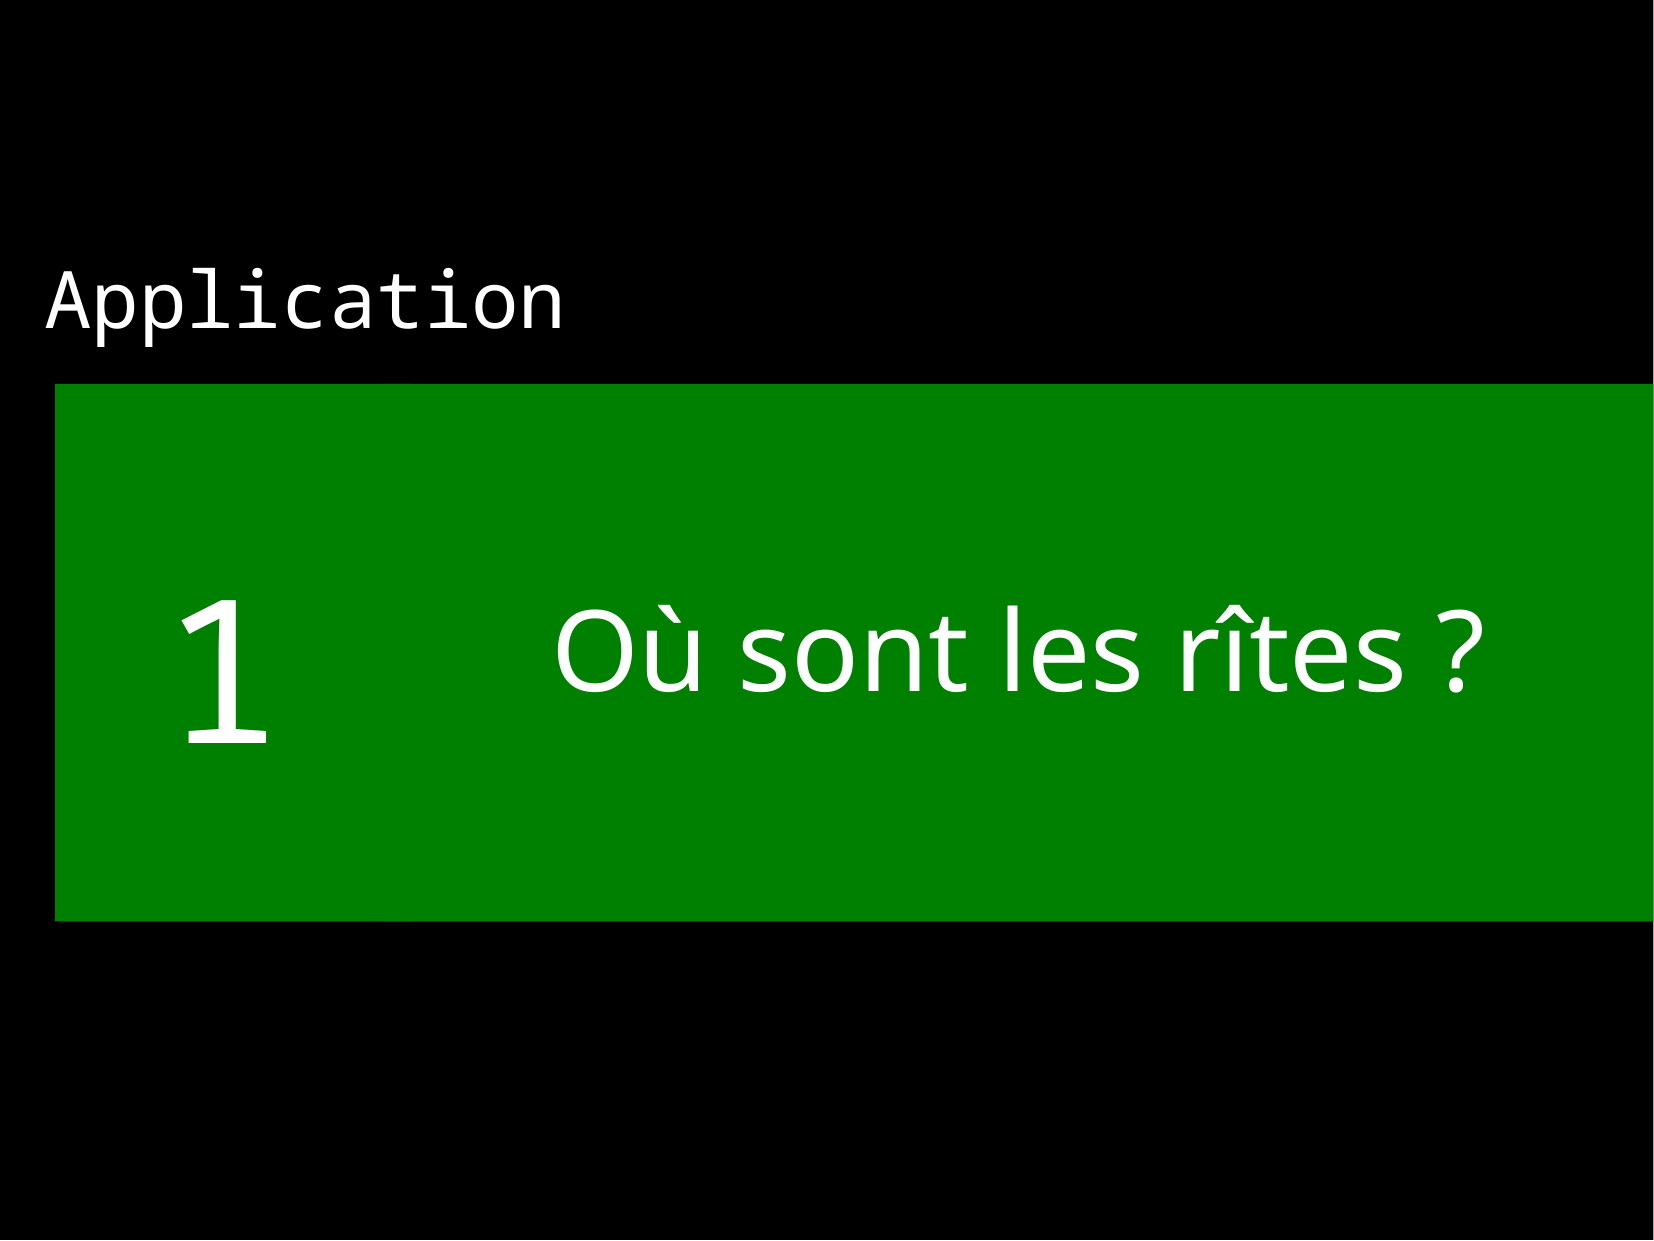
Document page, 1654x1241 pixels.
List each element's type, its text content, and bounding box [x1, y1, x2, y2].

text_box 1 [147, 522, 288, 811]
text_box [55, 383, 383, 922]
text_box Application [29, 236, 1372, 360]
text_box Où sont les rîtes ? [383, 383, 1654, 922]
